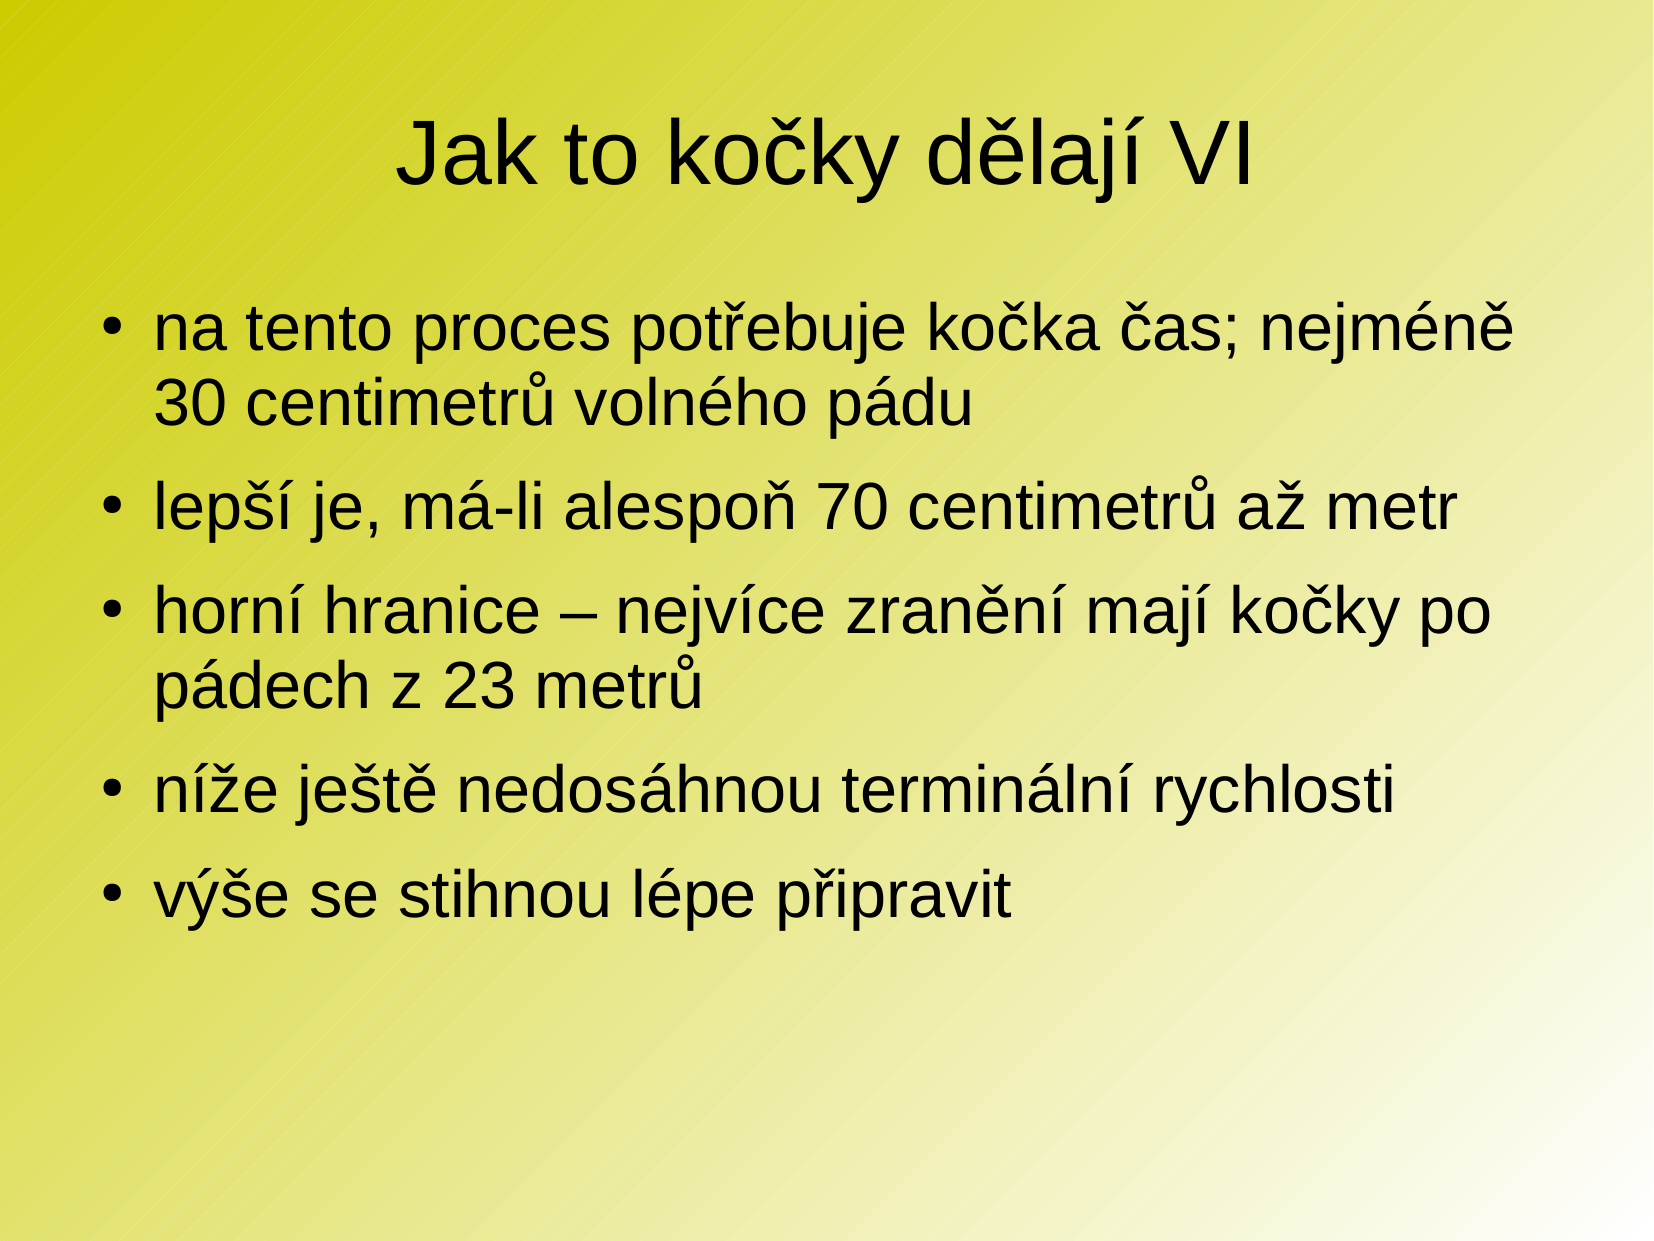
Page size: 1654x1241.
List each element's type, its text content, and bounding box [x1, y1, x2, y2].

title Jak to kočky dělají VI [82, 49, 1571, 257]
list na tento proces potřebuje kočka čas; nejméně 30 centimetrů volného pádu lepší je, má-li alespoň 70 centimetrů až metr horní hranice – nejvíce zranění mají kočky po pádech z 23 metrů níže ještě nedosáhnou terminální rychlosti výše se stihnou lépe připravit [82, 290, 1571, 1109]
